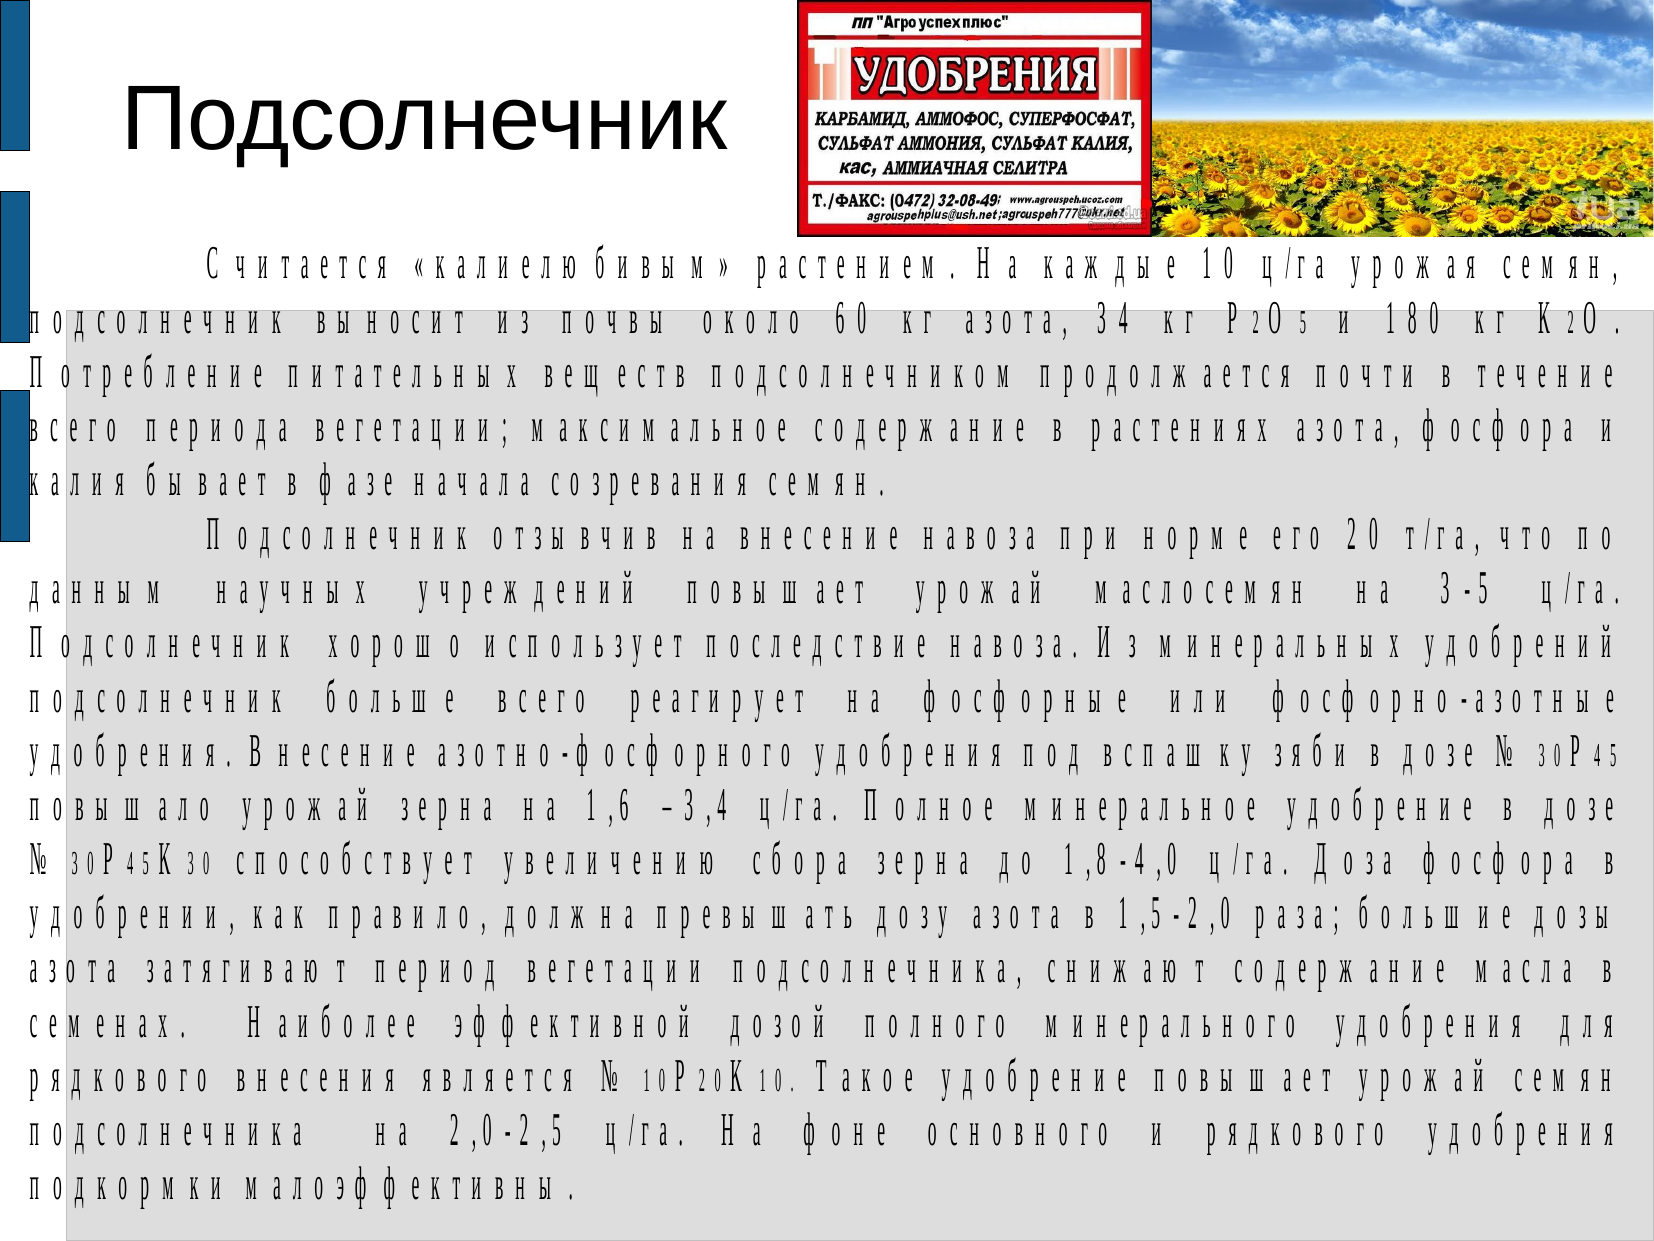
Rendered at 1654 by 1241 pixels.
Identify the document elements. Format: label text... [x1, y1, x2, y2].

picture [29, 0, 1654, 1211]
title Подсолнечник [121, 29, 797, 207]
